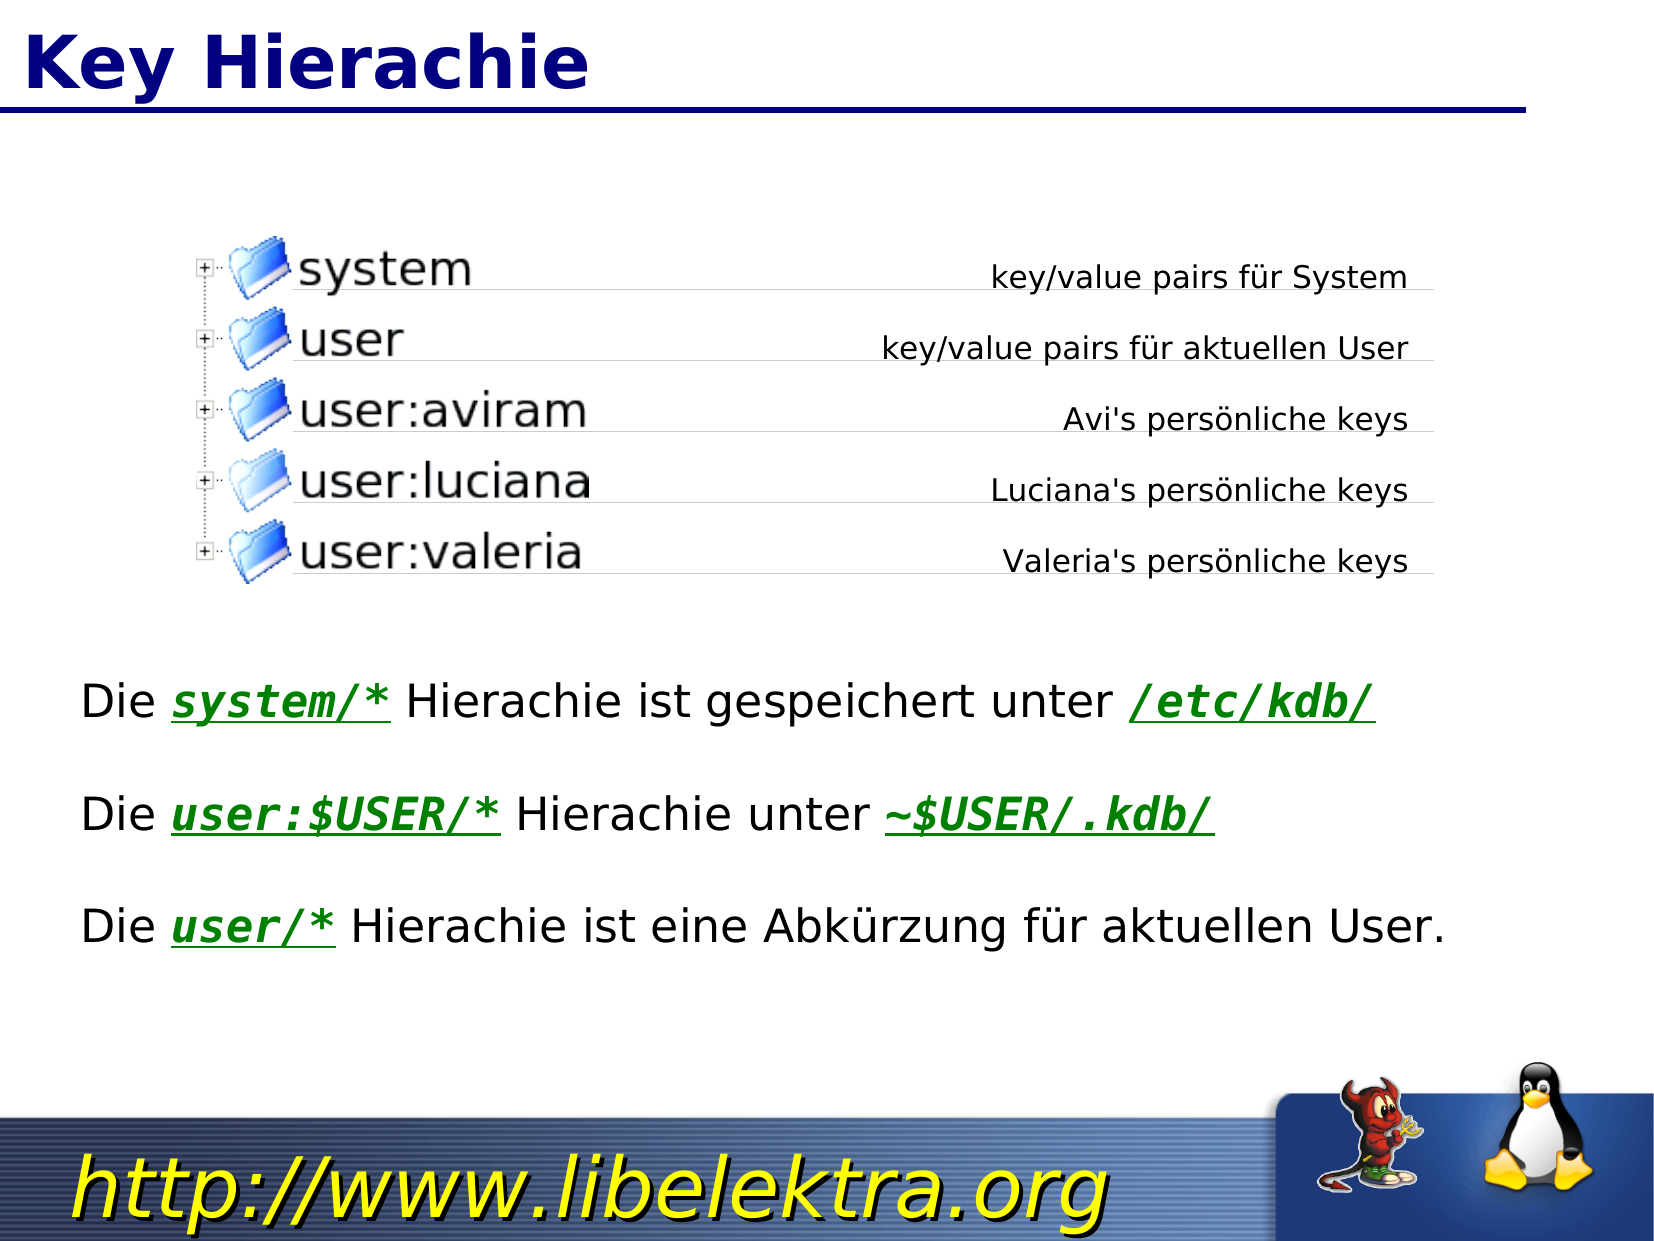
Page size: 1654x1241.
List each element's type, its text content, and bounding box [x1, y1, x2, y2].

text_box Luciana's persönliche keys [990, 470, 1410, 509]
text_box Valeria's persönliche keys [967, 541, 1410, 580]
picture [196, 236, 589, 584]
picture [0, 1061, 1654, 1241]
text_box key/value pairs für aktuellen User [881, 329, 1410, 367]
text_box key/value pairs für System [990, 258, 1410, 296]
text_box Key Hierachie [22, 14, 1611, 111]
text_box Avi's persönliche keys [1004, 400, 1410, 438]
list Die system/* Hierachie ist gespeichert unter /etc/kdb/ Die user:$USER/* Hierachie unter ~$USER/.kdb/ Die user/* Hierachie ist eine Abkürzung für aktuellen User. [65, 663, 1568, 1077]
